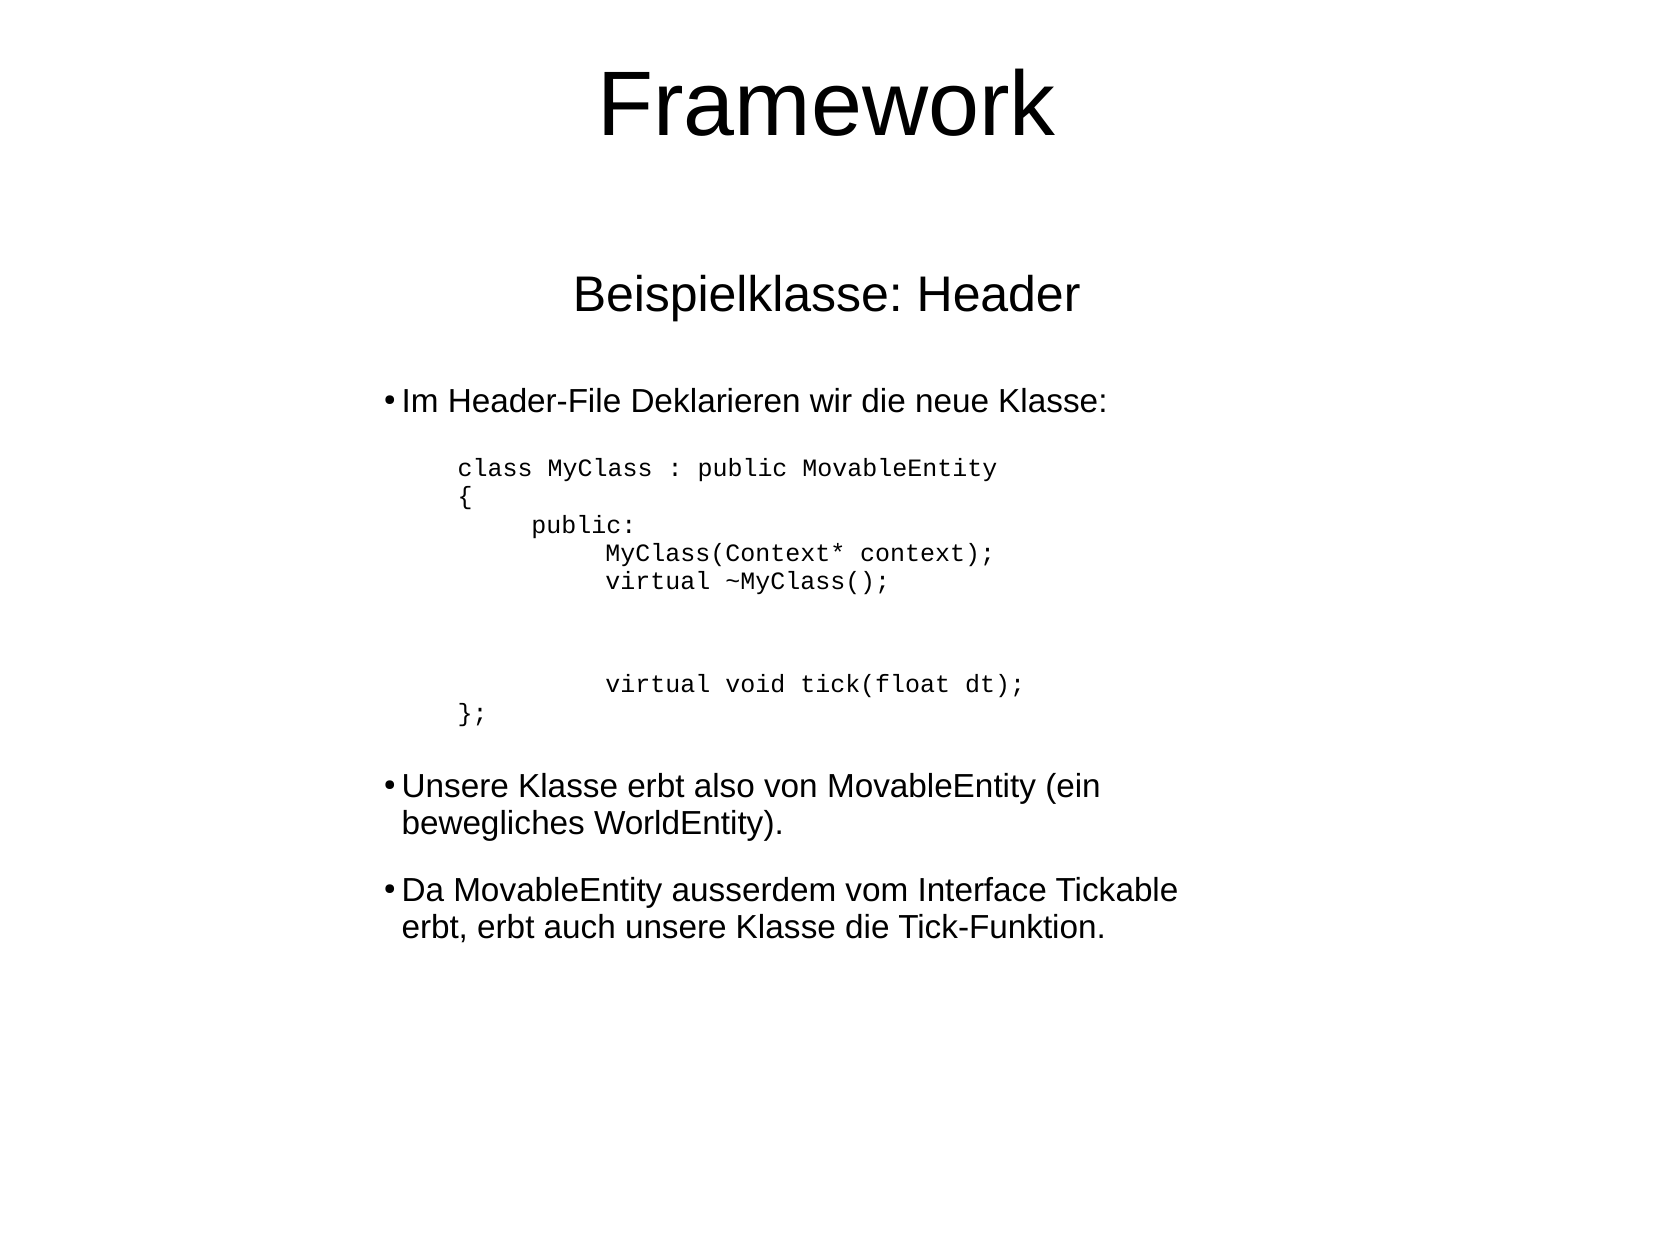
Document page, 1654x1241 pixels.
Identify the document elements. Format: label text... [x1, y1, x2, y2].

text_box Beispielklasse: Header [82, 265, 1571, 325]
text_box Unsere Klasse erbt also von MovableEntity (ein bewegliches WorldEntity). Da MovableEntity ausserdem vom Interface Tickable erbt, erbt auch unsere Klasse die Tick-Funktion. [383, 767, 1241, 946]
text_box Im Header-File Deklarieren wir die neue Klasse: class MyClass : public MovableEntity { public: MyClass(Context* context); virtual ~MyClass(); virtual void tick(float dt); }; [383, 354, 1241, 729]
title Framework [82, 0, 1571, 208]
